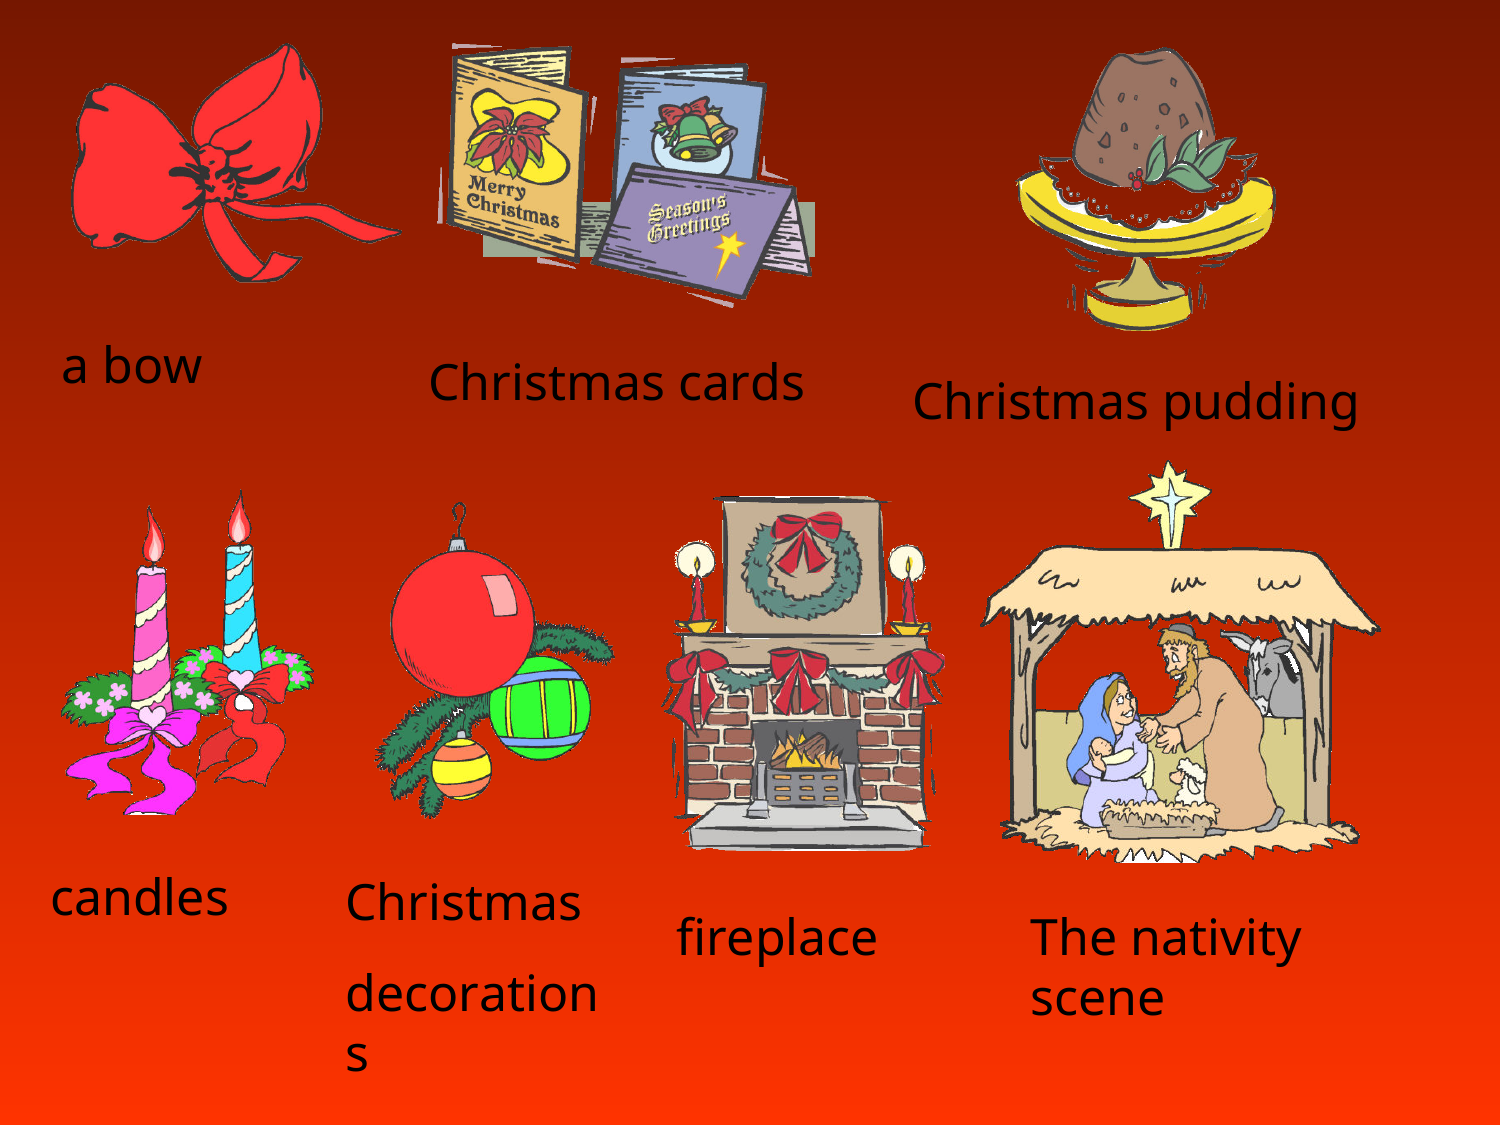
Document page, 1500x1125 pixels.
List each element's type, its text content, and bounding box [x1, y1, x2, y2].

picture [980, 460, 1381, 863]
picture [374, 495, 616, 819]
list [75, 262, 1426, 1005]
picture [661, 496, 945, 851]
text_box fireplace [661, 897, 945, 974]
text_box a bow [47, 326, 331, 402]
text_box Christmas pudding [897, 361, 1381, 438]
picture [437, 43, 815, 308]
text_box Christmas cards [413, 342, 827, 418]
text_box candles [35, 857, 320, 934]
picture [1015, 47, 1276, 331]
text_box Christmas decorations [330, 862, 638, 1089]
text_box The nativity scene [1015, 897, 1359, 1034]
picture [69, 43, 402, 284]
picture [61, 484, 319, 815]
